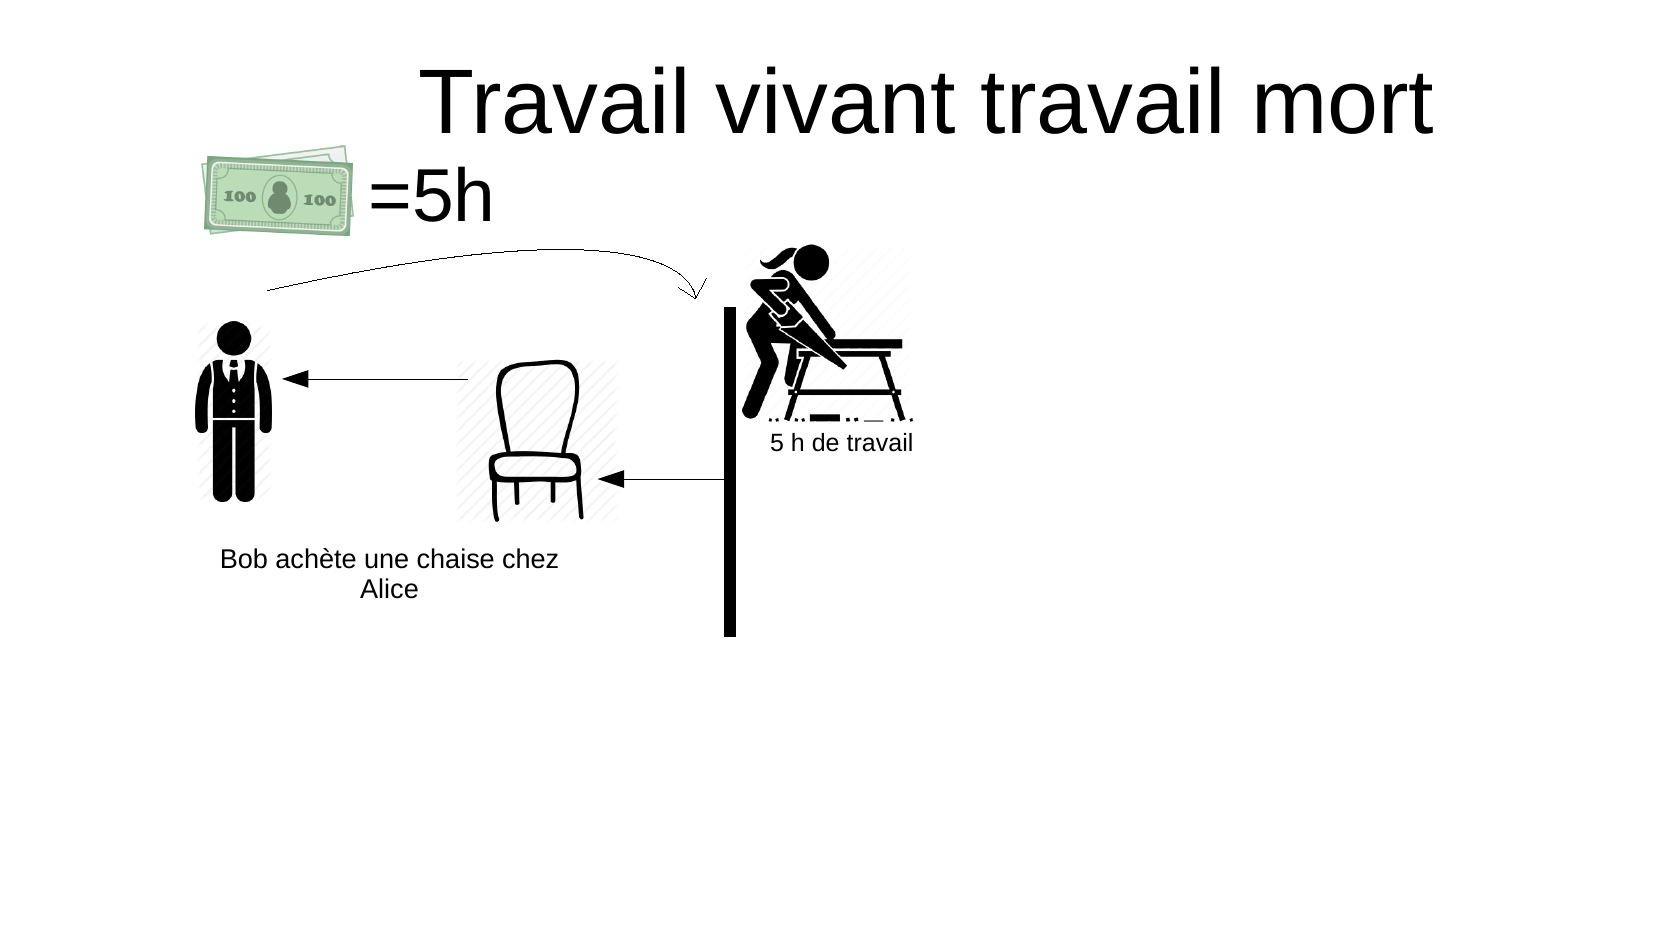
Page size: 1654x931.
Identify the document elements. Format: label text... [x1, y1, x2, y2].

picture [453, 357, 619, 523]
text_box 5 h de travail [755, 421, 971, 473]
picture [195, 321, 272, 502]
picture [201, 145, 353, 236]
title Travail vivant travail mort [23, 7, 1654, 197]
text_box =5h [353, 145, 511, 252]
text_box Bob achète une chaise chez Alice [181, 536, 598, 652]
picture [742, 244, 913, 422]
